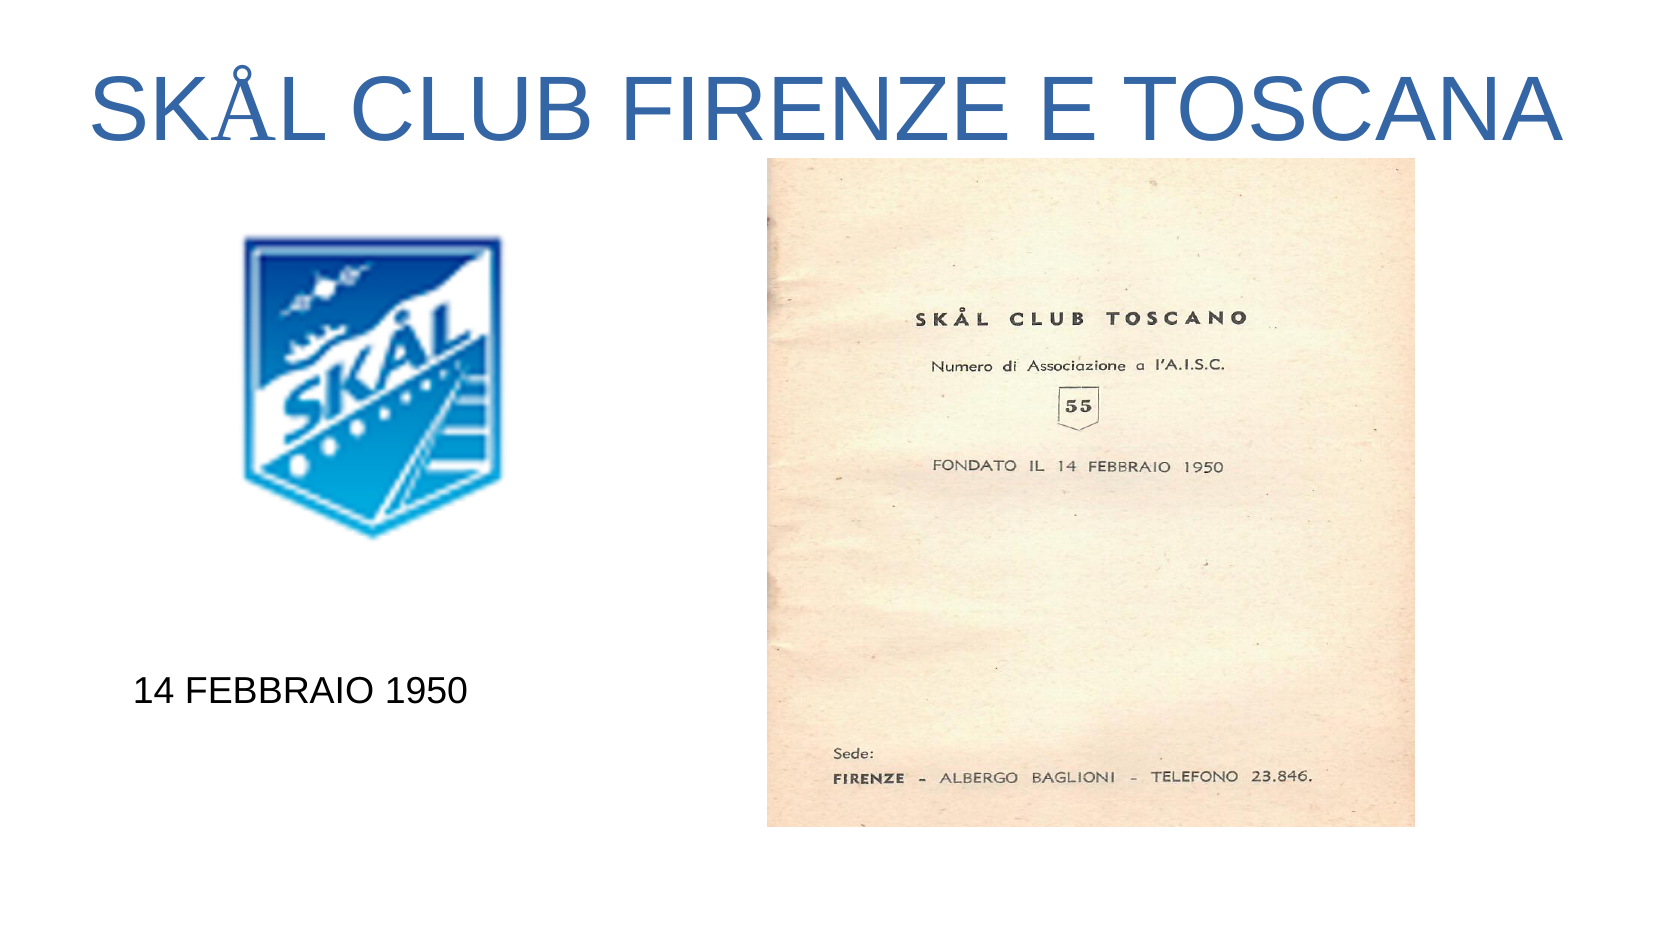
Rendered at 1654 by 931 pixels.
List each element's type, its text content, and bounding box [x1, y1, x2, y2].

picture [147, 138, 562, 562]
title SKÅL CLUB FIRENZE E TOSCANA [82, 25, 1571, 182]
text_box 14 FEBBRAIO 1950 [118, 662, 621, 768]
picture [767, 158, 1415, 827]
